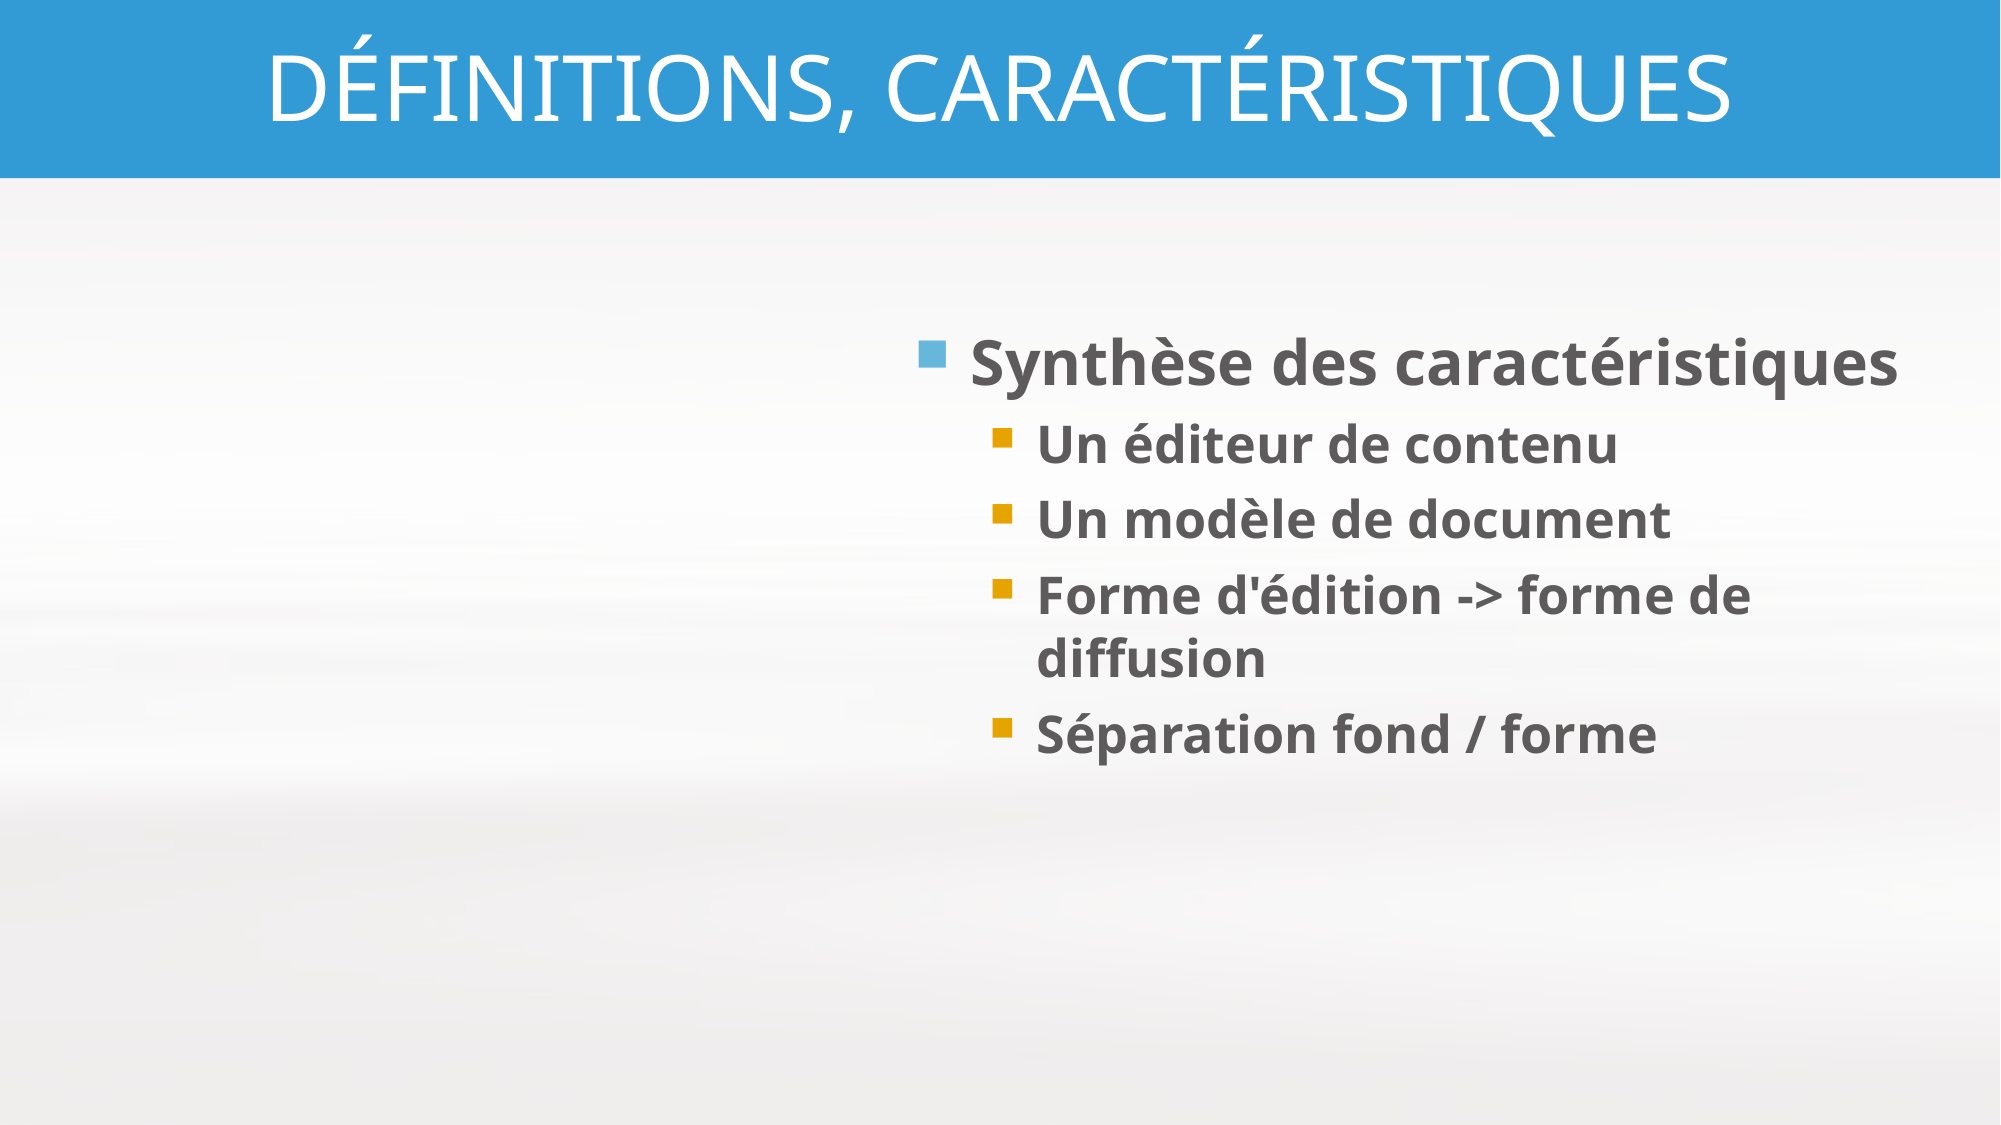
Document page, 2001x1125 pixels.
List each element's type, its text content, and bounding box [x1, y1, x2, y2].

text_box Définitions, caractéristiques [0, 0, 2000, 173]
text_box Synthèse des caractéristiques Un éditeur de contenu Un modèle de document Forme d'édition -> forme de diffusion Séparation fond / forme [900, 314, 1967, 1054]
